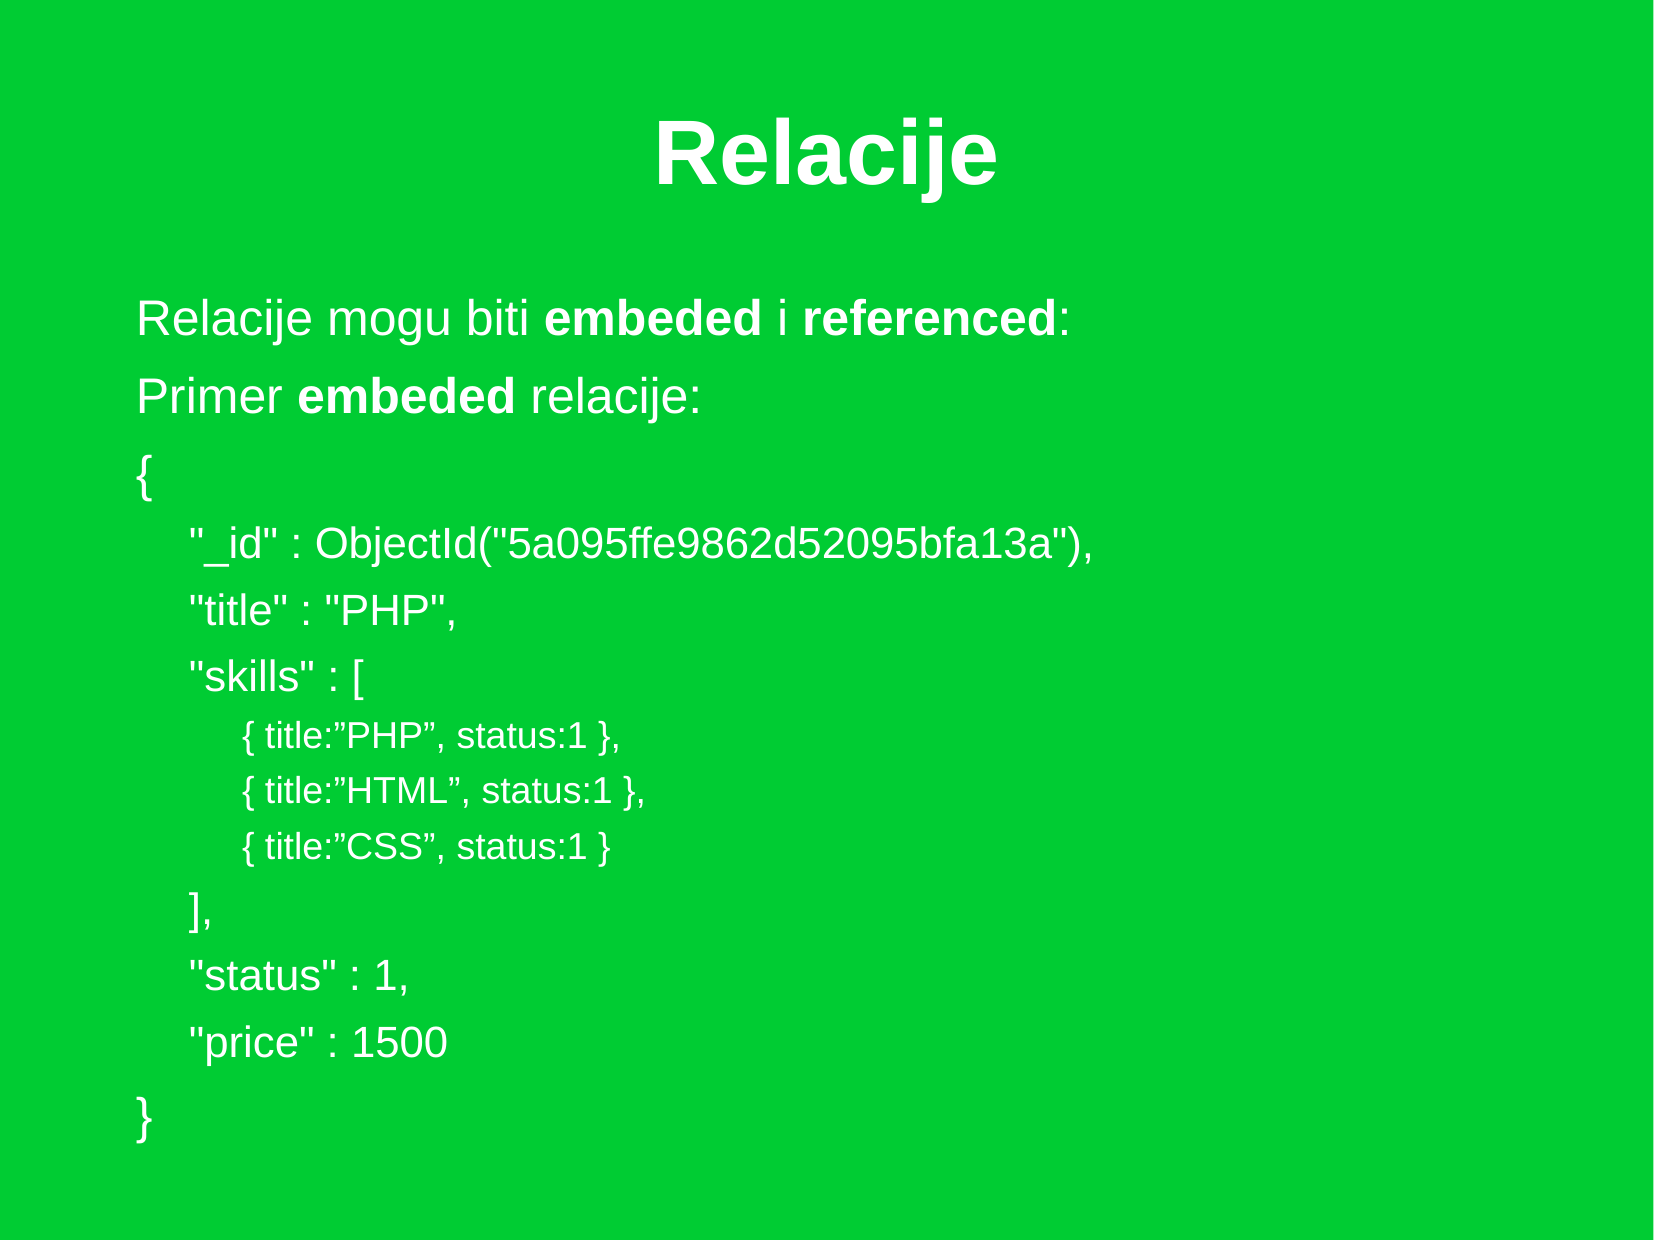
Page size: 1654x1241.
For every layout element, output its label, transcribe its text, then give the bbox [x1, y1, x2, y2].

title Relacije [82, 49, 1571, 257]
list Relacije mogu biti embeded i referenced: Primer embeded relacije: { "_id" : ObjectId("5a095ffe9862d52095bfa13a"), "title" : "PHP", "skills" : [ { title:”PHP”, status:1 }, { title:”HTML”, status:1 }, { title:”CSS”, status:1 } ], "status" : 1, "price" : 1500 } [82, 290, 1571, 1156]
